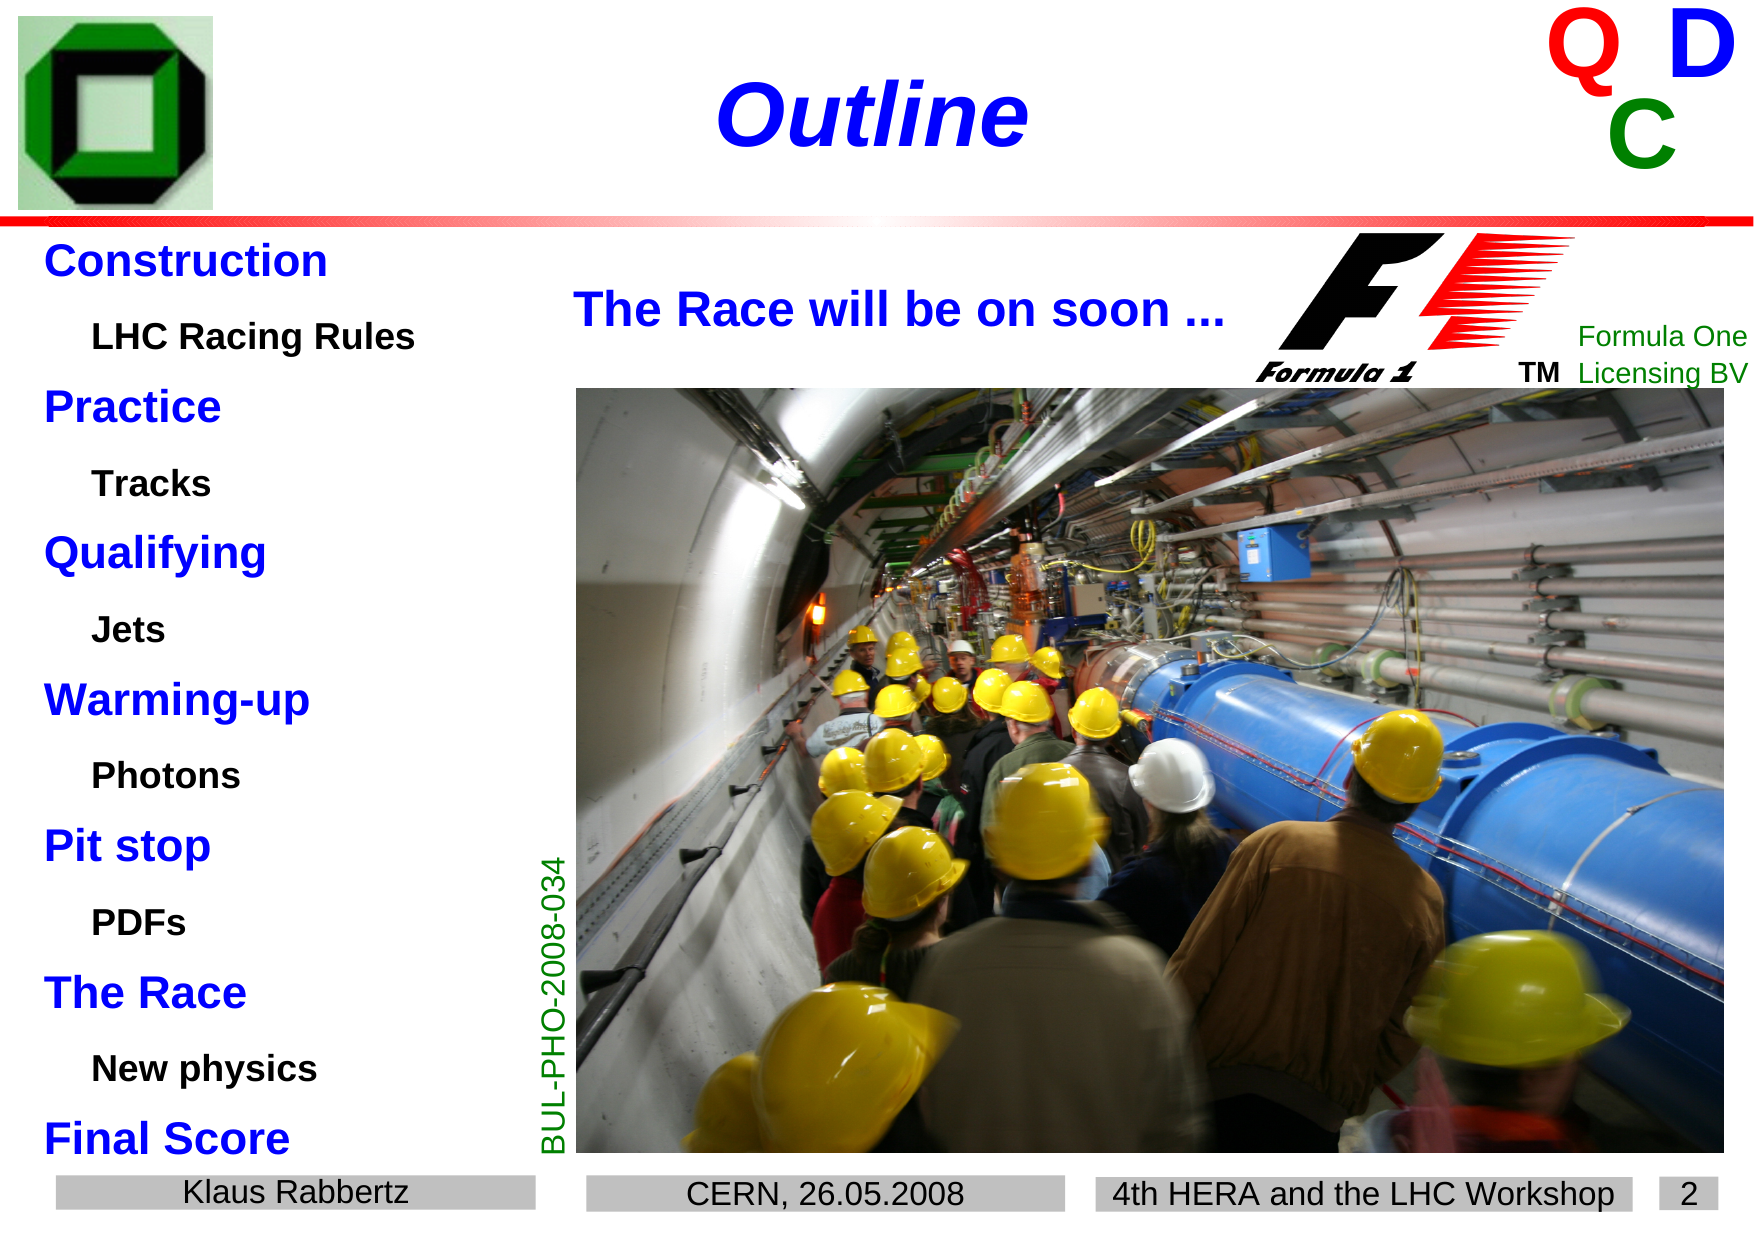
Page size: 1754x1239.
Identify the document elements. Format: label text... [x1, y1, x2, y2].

picture [1255, 233, 1575, 382]
list Construction LHC Racing Rules Practice Tracks Qualifying Jets Warming-up Photons Pit stop PDFs The Race New physics Final Score [32, 234, 549, 1165]
text_box BUL-PHO-2008-034 [522, 845, 584, 1168]
text_box The Race will be on soon ... [561, 269, 1224, 349]
picture [576, 388, 1724, 1153]
text_box TM [1506, 343, 1574, 405]
title Outline [220, 16, 1525, 213]
picture [18, 16, 213, 210]
text_box Formula One Licensing BV [1566, 308, 1754, 402]
